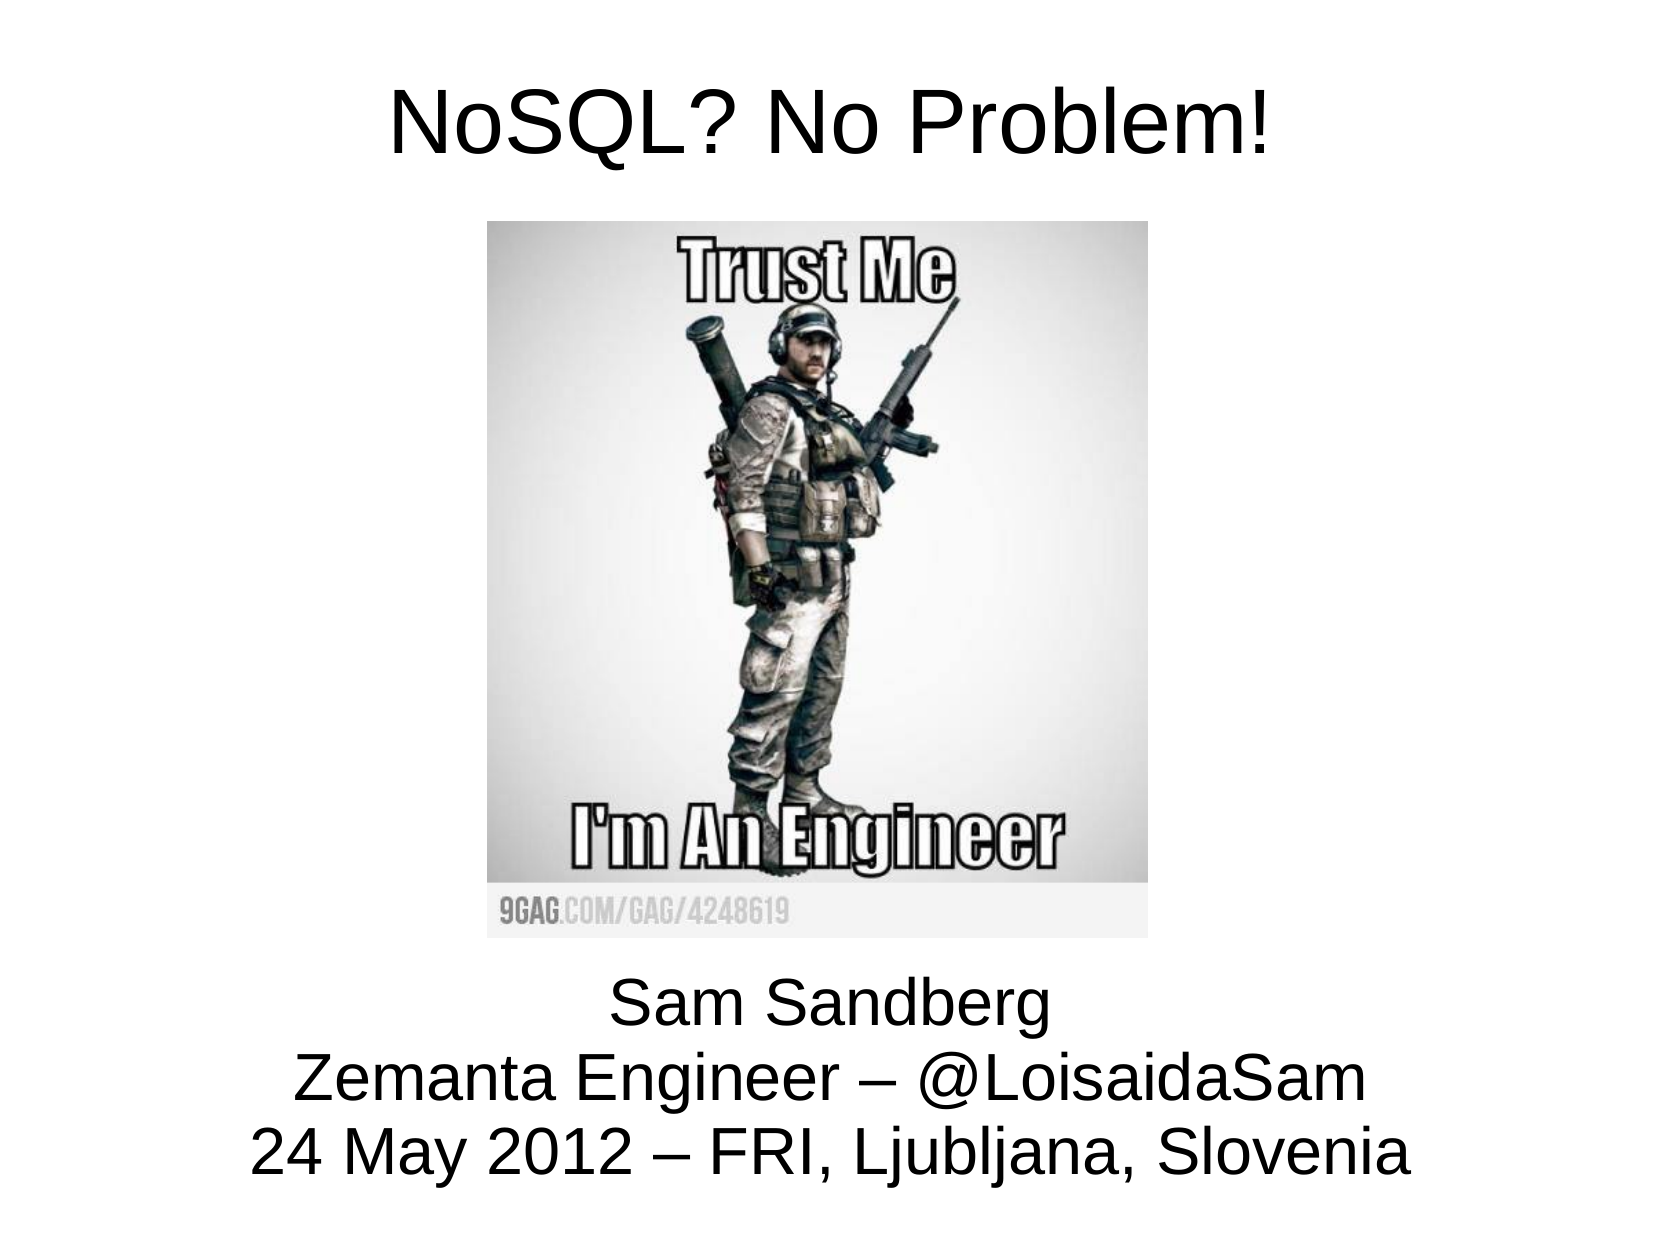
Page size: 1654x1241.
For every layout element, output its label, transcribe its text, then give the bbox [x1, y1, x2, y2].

picture [487, 221, 1148, 938]
subtitle Sam Sandberg Zemanta Engineer – @LoisaidaSam 24 May 2012 – FRI, Ljubljana, Slovenia [86, 953, 1576, 1201]
title NoSQL? No Problem! [86, 17, 1576, 226]
